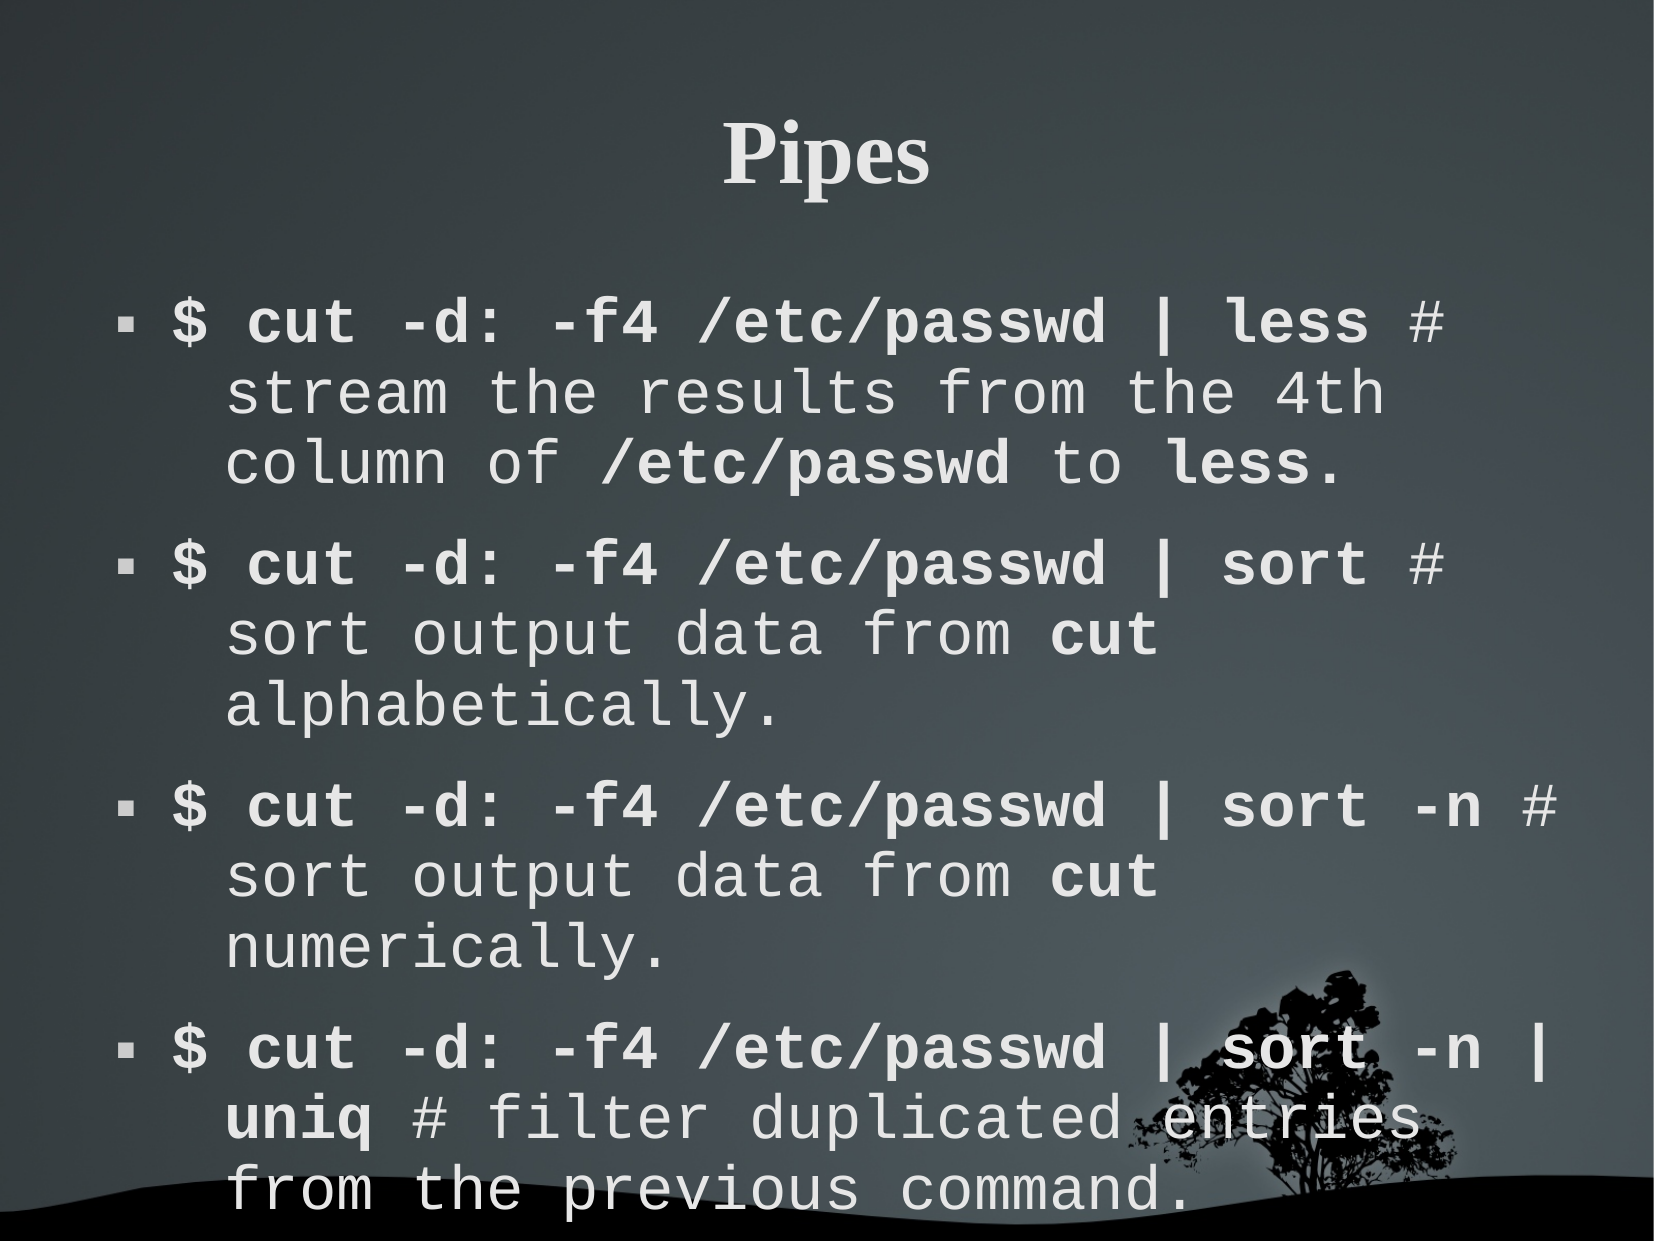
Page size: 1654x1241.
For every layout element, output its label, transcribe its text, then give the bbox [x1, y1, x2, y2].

list $ cut -d: -f4 /etc/passwd | less # stream the results from the 4th column of /etc/passwd to less. $ cut -d: -f4 /etc/passwd | sort # sort output data from cut alphabetically. $ cut -d: -f4 /etc/passwd | sort -n # sort output data from cut numerically. $ cut -d: -f4 /etc/passwd | sort -n | uniq # filter duplicated entries from the previous command. [82, 290, 1571, 1229]
picture [0, 0, 1654, 1241]
title Pipes [82, 49, 1571, 257]
